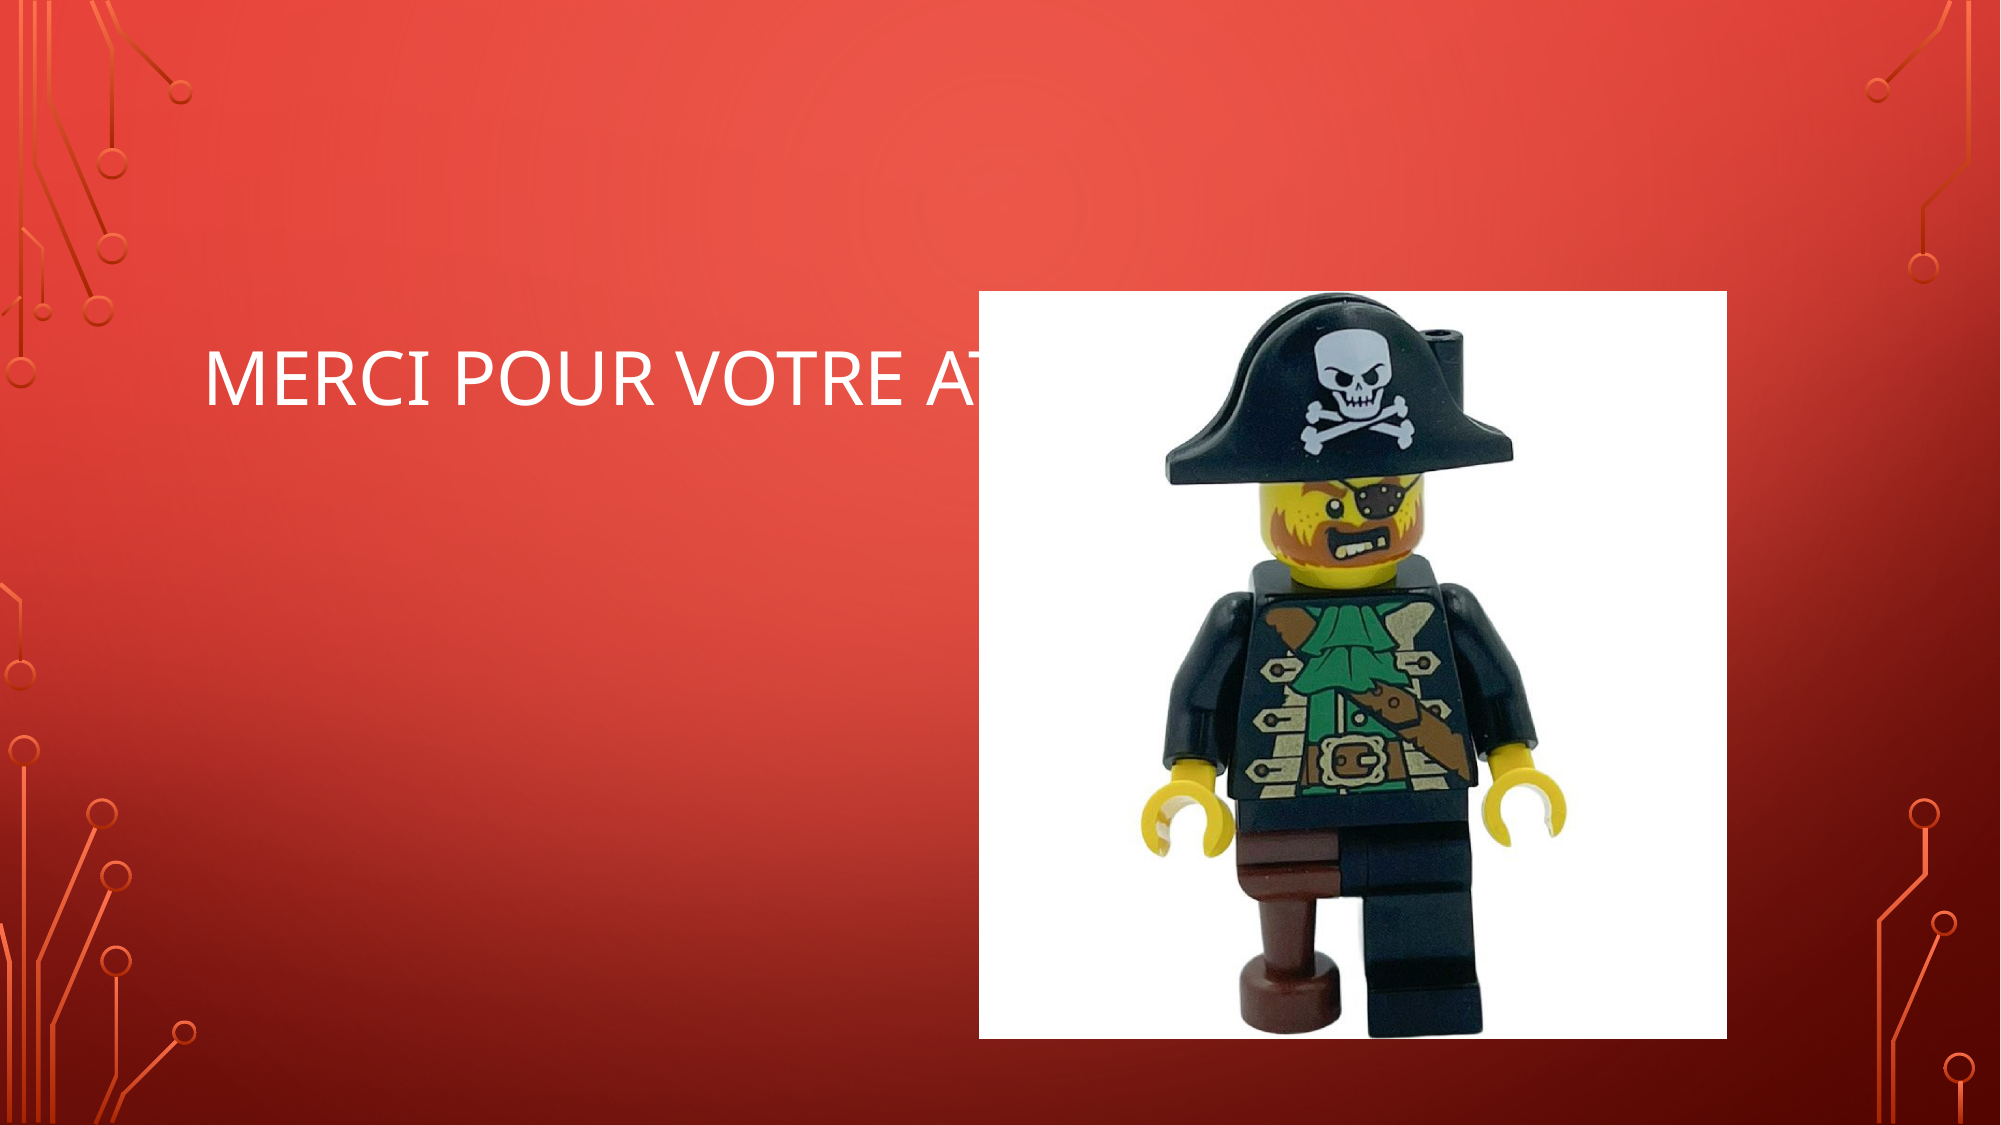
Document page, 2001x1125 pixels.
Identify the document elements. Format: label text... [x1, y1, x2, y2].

title Merci pour votre attention. [187, 99, 1813, 344]
picture [979, 291, 1727, 1039]
